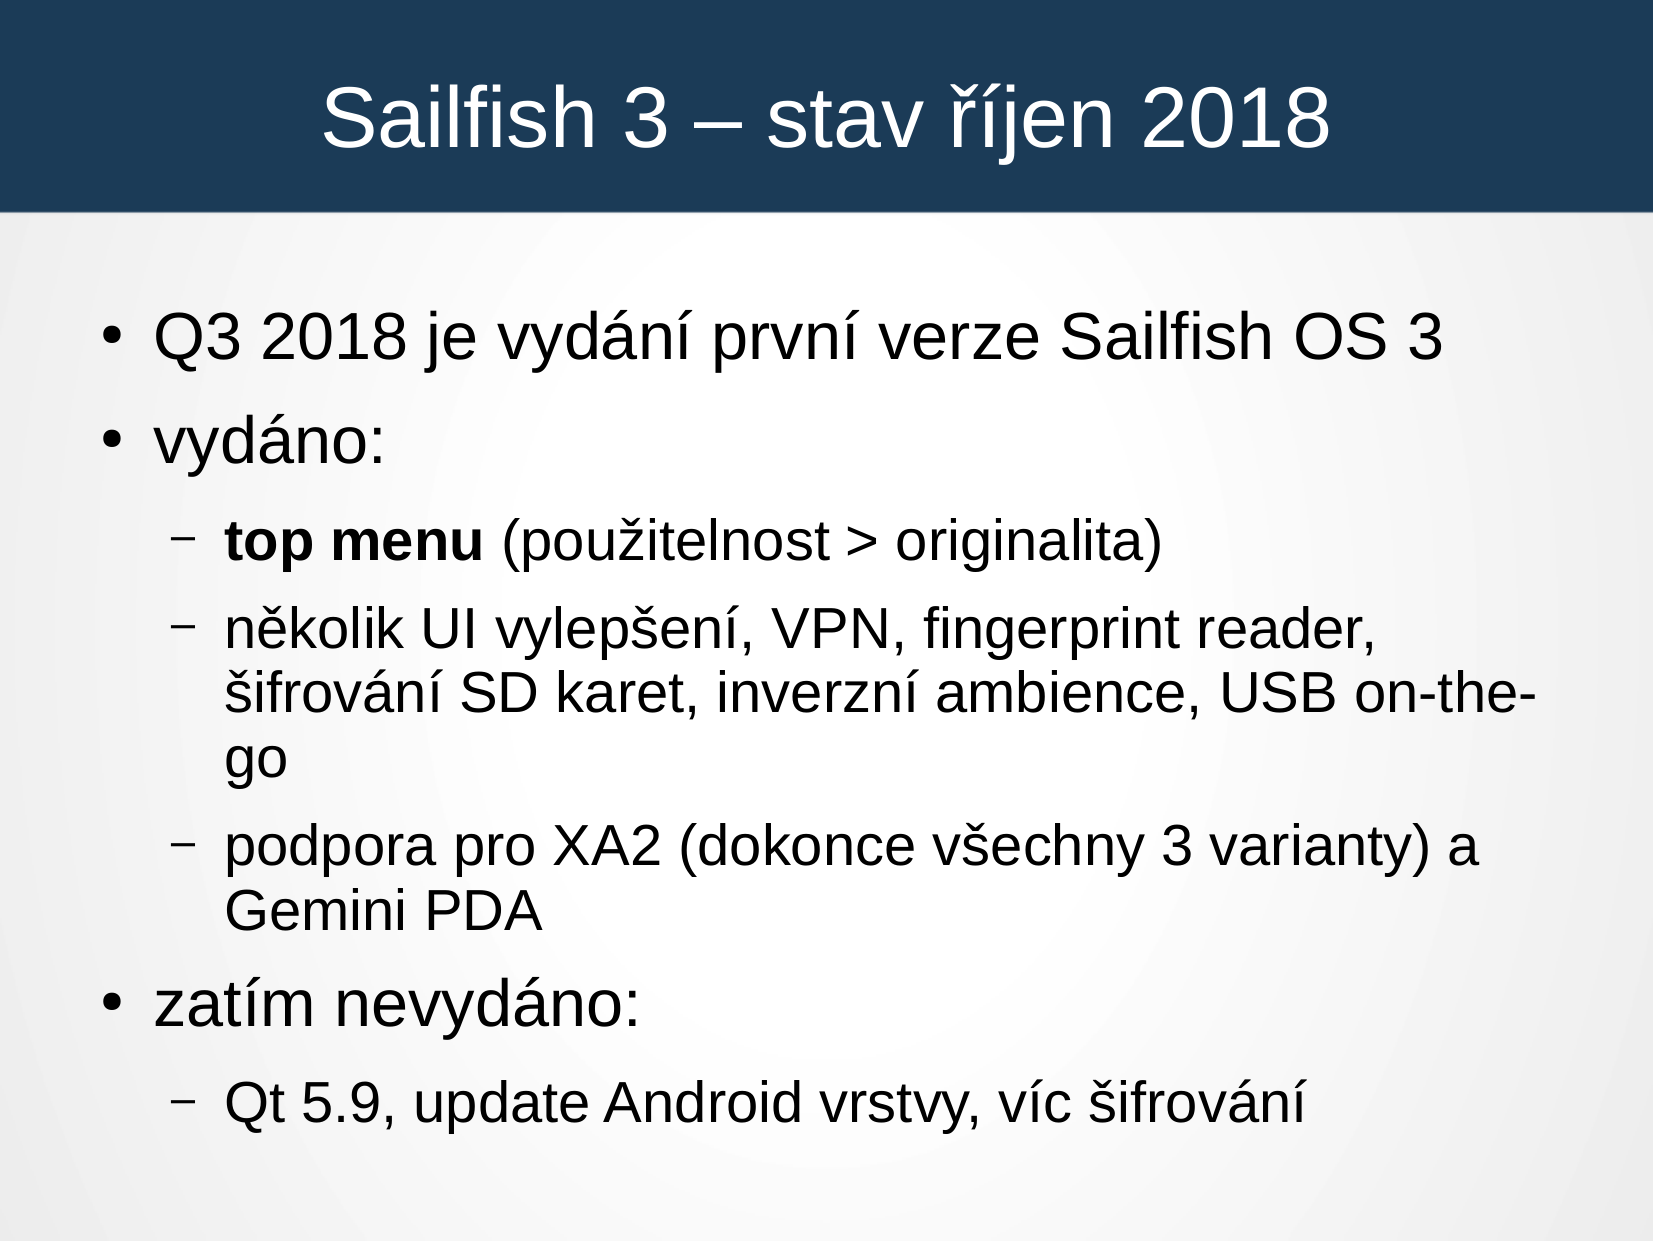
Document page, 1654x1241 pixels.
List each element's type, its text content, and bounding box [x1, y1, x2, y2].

list Q3 2018 je vydání první verze Sailfish OS 3 vydáno: top menu (použitelnost > originalita) několik UI vylepšení, VPN, fingerprint reader, šifrování SD karet, inverzní ambience, USB on-the-go podpora pro XA2 (dokonce všechny 3 varianty) a Gemini PDA zatím nevydáno: Qt 5.9, update Android vrstvy, víc šifrování [82, 299, 1571, 1146]
title Sailfish 3 – stav říjen 2018 [82, 47, 1571, 189]
picture [0, 0, 1653, 1241]
